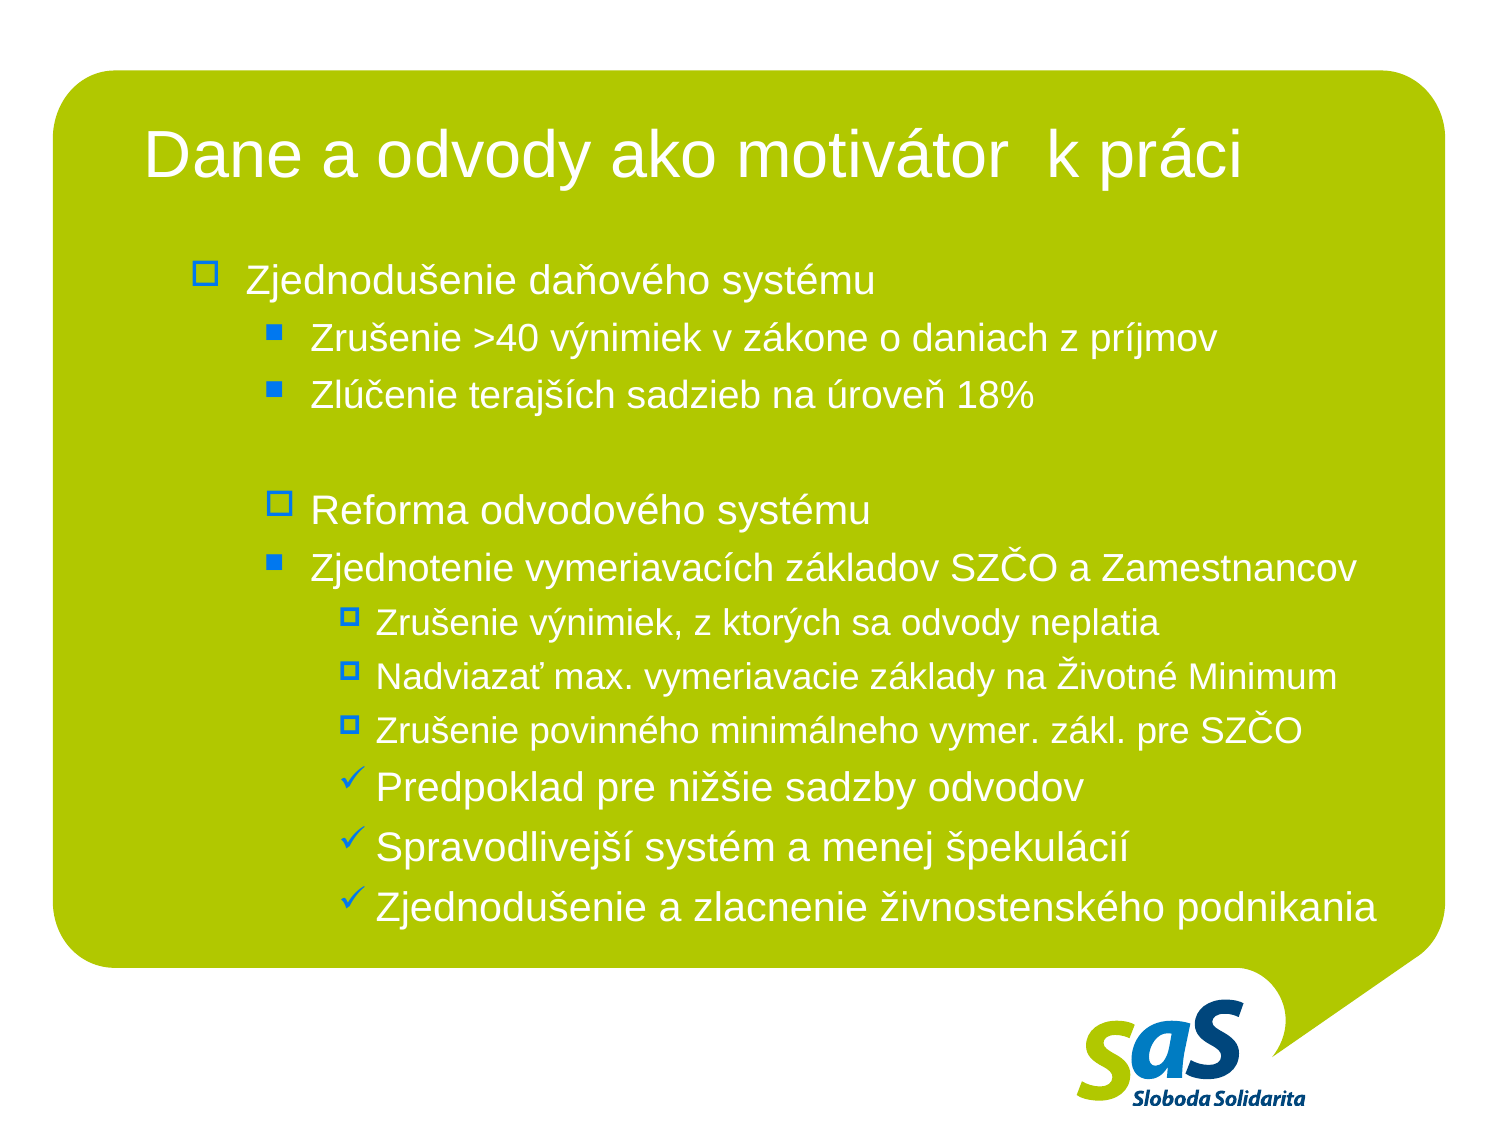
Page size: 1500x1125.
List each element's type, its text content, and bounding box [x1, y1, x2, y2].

title Dane a odvody ako motivátor k práci [128, 93, 1268, 223]
list Zjednodušenie daňového systému Zrušenie >40 výnimiek v zákone o daniach z príjmov Zlúčenie terajších sadzieb na úroveň 18% Reforma odvodového systému Zjednotenie vymeriavacích základov SZČO a Zamestnancov Zrušenie výnimiek, z ktorých sa odvody neplatia Nadviazať max. vymeriavacie základy na Životné Minimum Zrušenie povinného minimálneho vymer. zákl. pre SZČO Predpoklad pre nižšie sadzby odvodov Spravodlivejší systém a menej špekulácií Zjednodušenie a zlacnenie živnostenského podnikania [174, 246, 1395, 950]
